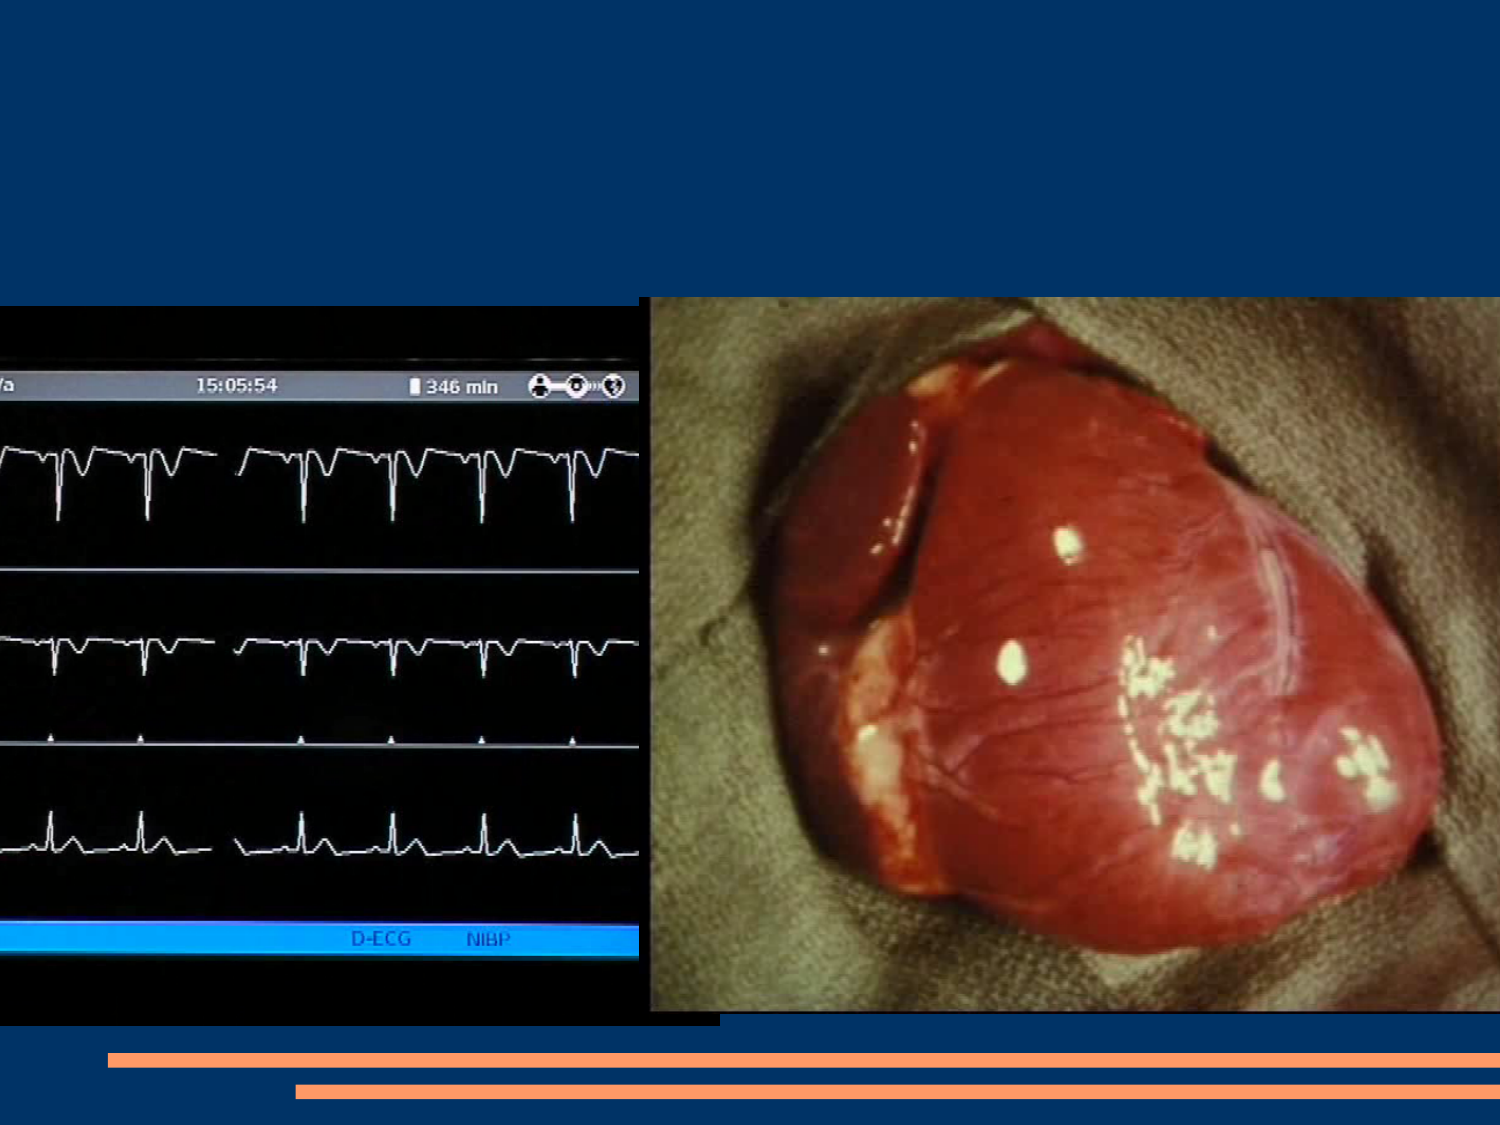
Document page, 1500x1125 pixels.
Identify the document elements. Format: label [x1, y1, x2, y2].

text_box [0, 296, 1500, 1027]
